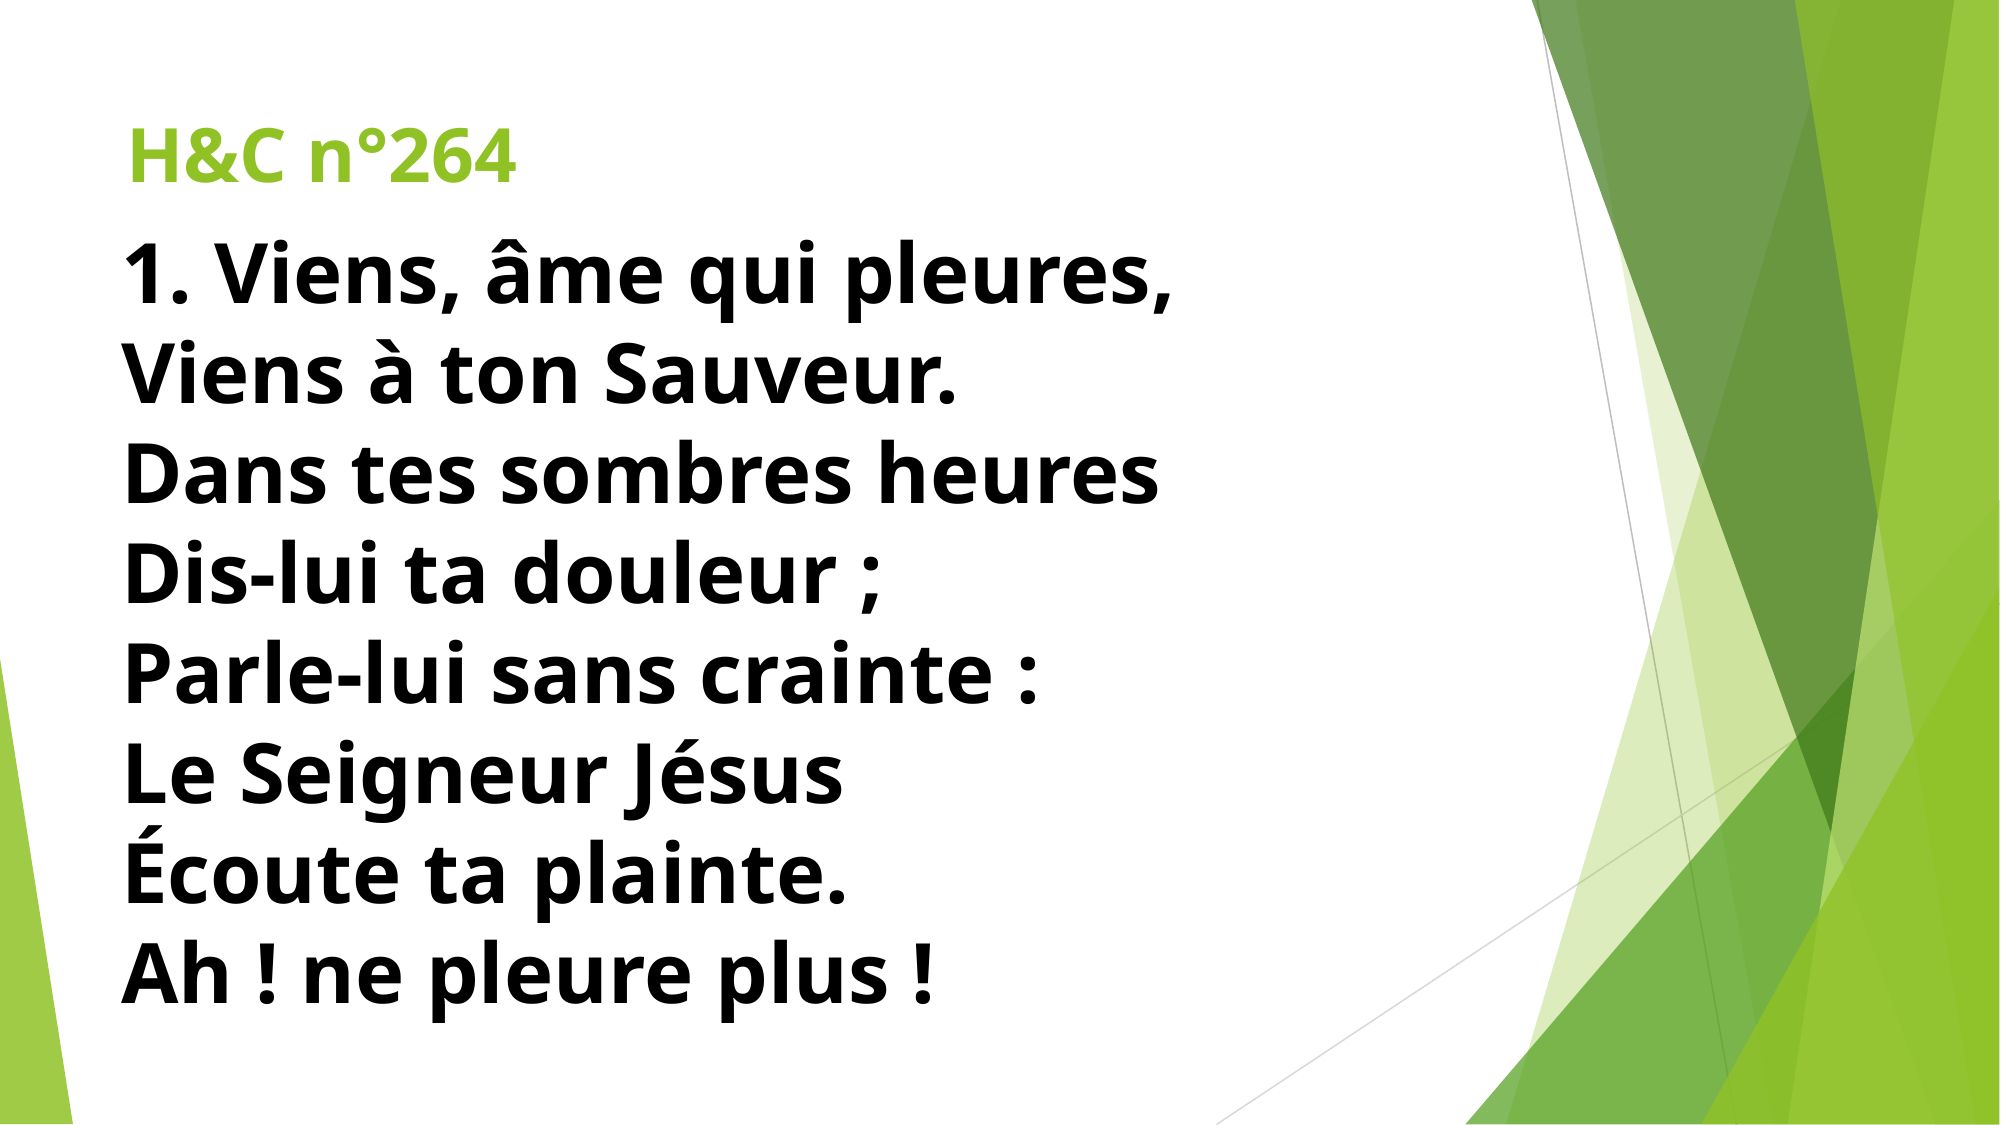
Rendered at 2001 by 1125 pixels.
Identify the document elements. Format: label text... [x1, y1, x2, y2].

text_box H&C n°264 [111, 99, 1522, 212]
text_box 1. Viens, âme qui pleures, Viens à ton Sauveur. Dans tes sombres heures Dis-lui ta douleur ; Parle-lui sans crainte : Le Seigneur Jésus Écoute ta plainte. Ah ! ne pleure plus ! [106, 212, 1961, 1074]
